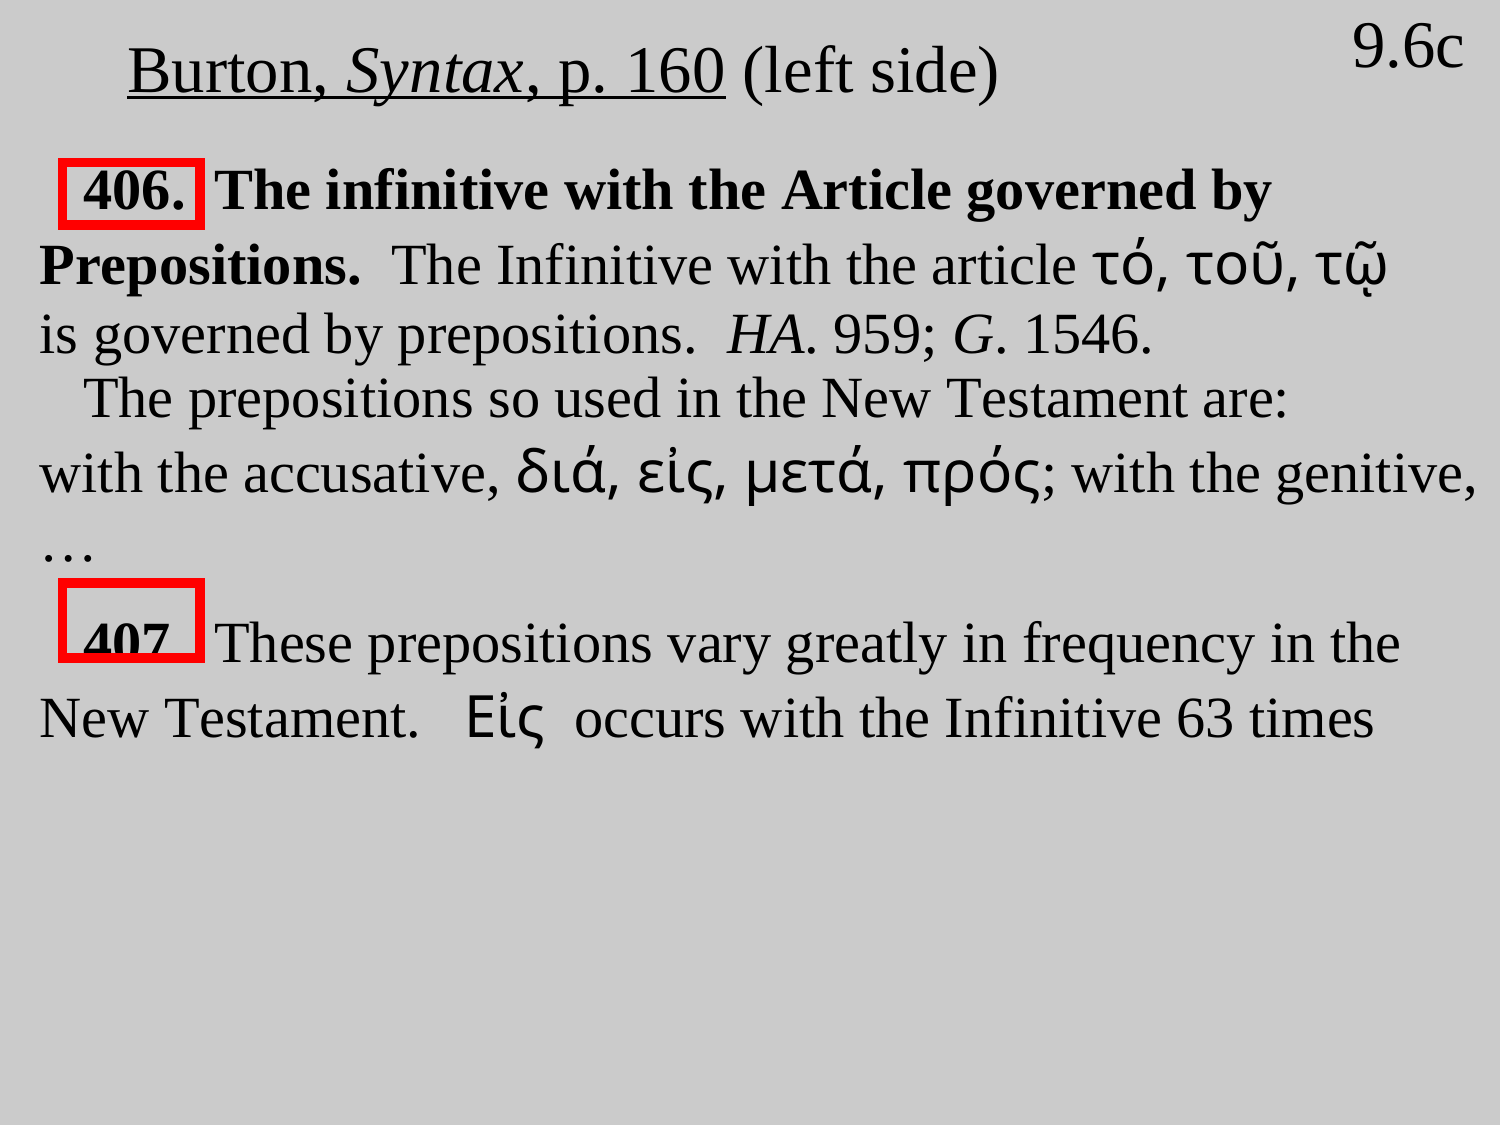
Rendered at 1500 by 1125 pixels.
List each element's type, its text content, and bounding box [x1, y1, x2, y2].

text_box 406. The infinitive with the Article governed by Prepositions. The Infinitive with the article τό, τοῦ, τῷ is governed by prepositions. HA. 959; G. 1546. The prepositions so used in the New Testament are: with the accusative, διά, εἰς, μετά, πρός; with the genitive, … 407. These prepositions vary greatly in frequency in the New Testament. Εἰς occurs with the Infinitive 63 times [24, 149, 1500, 763]
text_box 9.6c [1337, 0, 1500, 90]
text_box Burton, Syntax, p. 160 (left side) [112, 24, 1251, 115]
